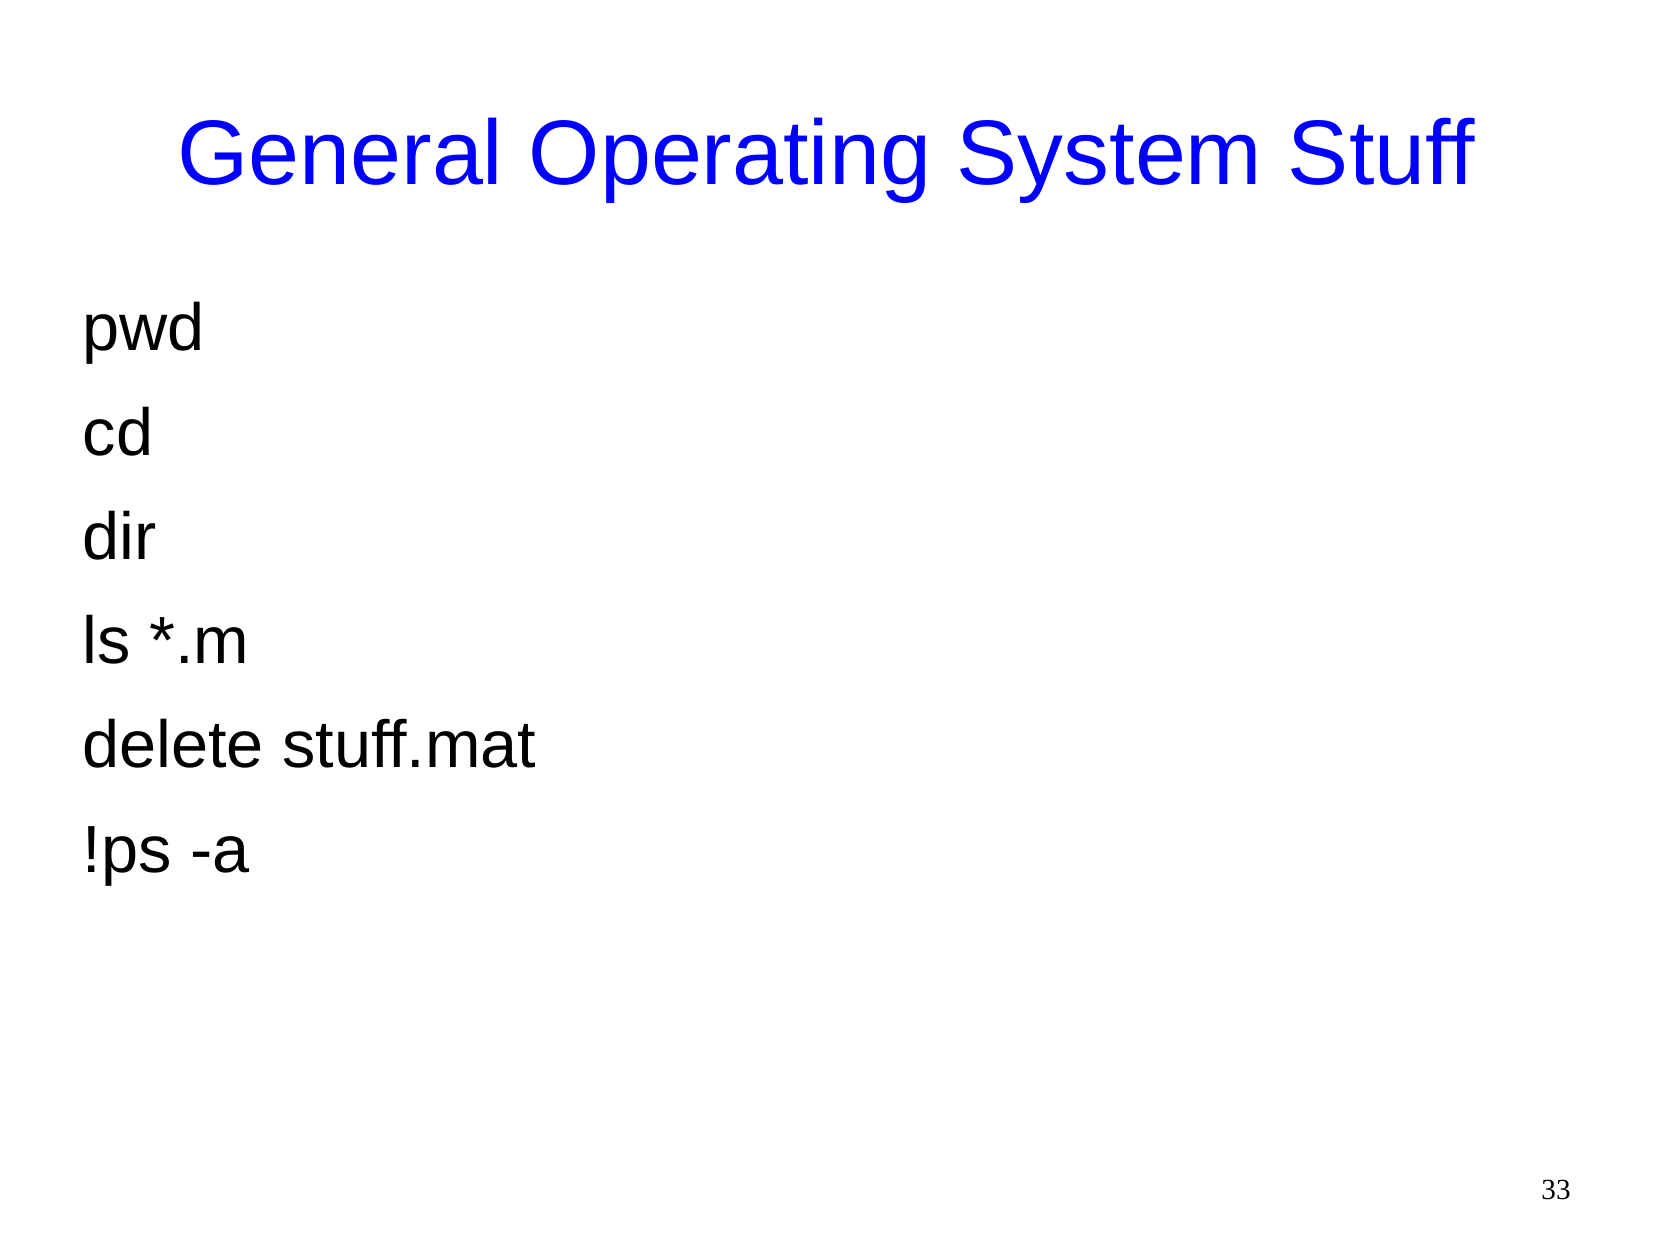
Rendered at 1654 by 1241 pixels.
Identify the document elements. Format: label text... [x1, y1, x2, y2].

list pwd cd dir ls *.m delete stuff.mat !ps -a [82, 290, 1571, 1094]
title General Operating System Stuff [82, 56, 1571, 250]
